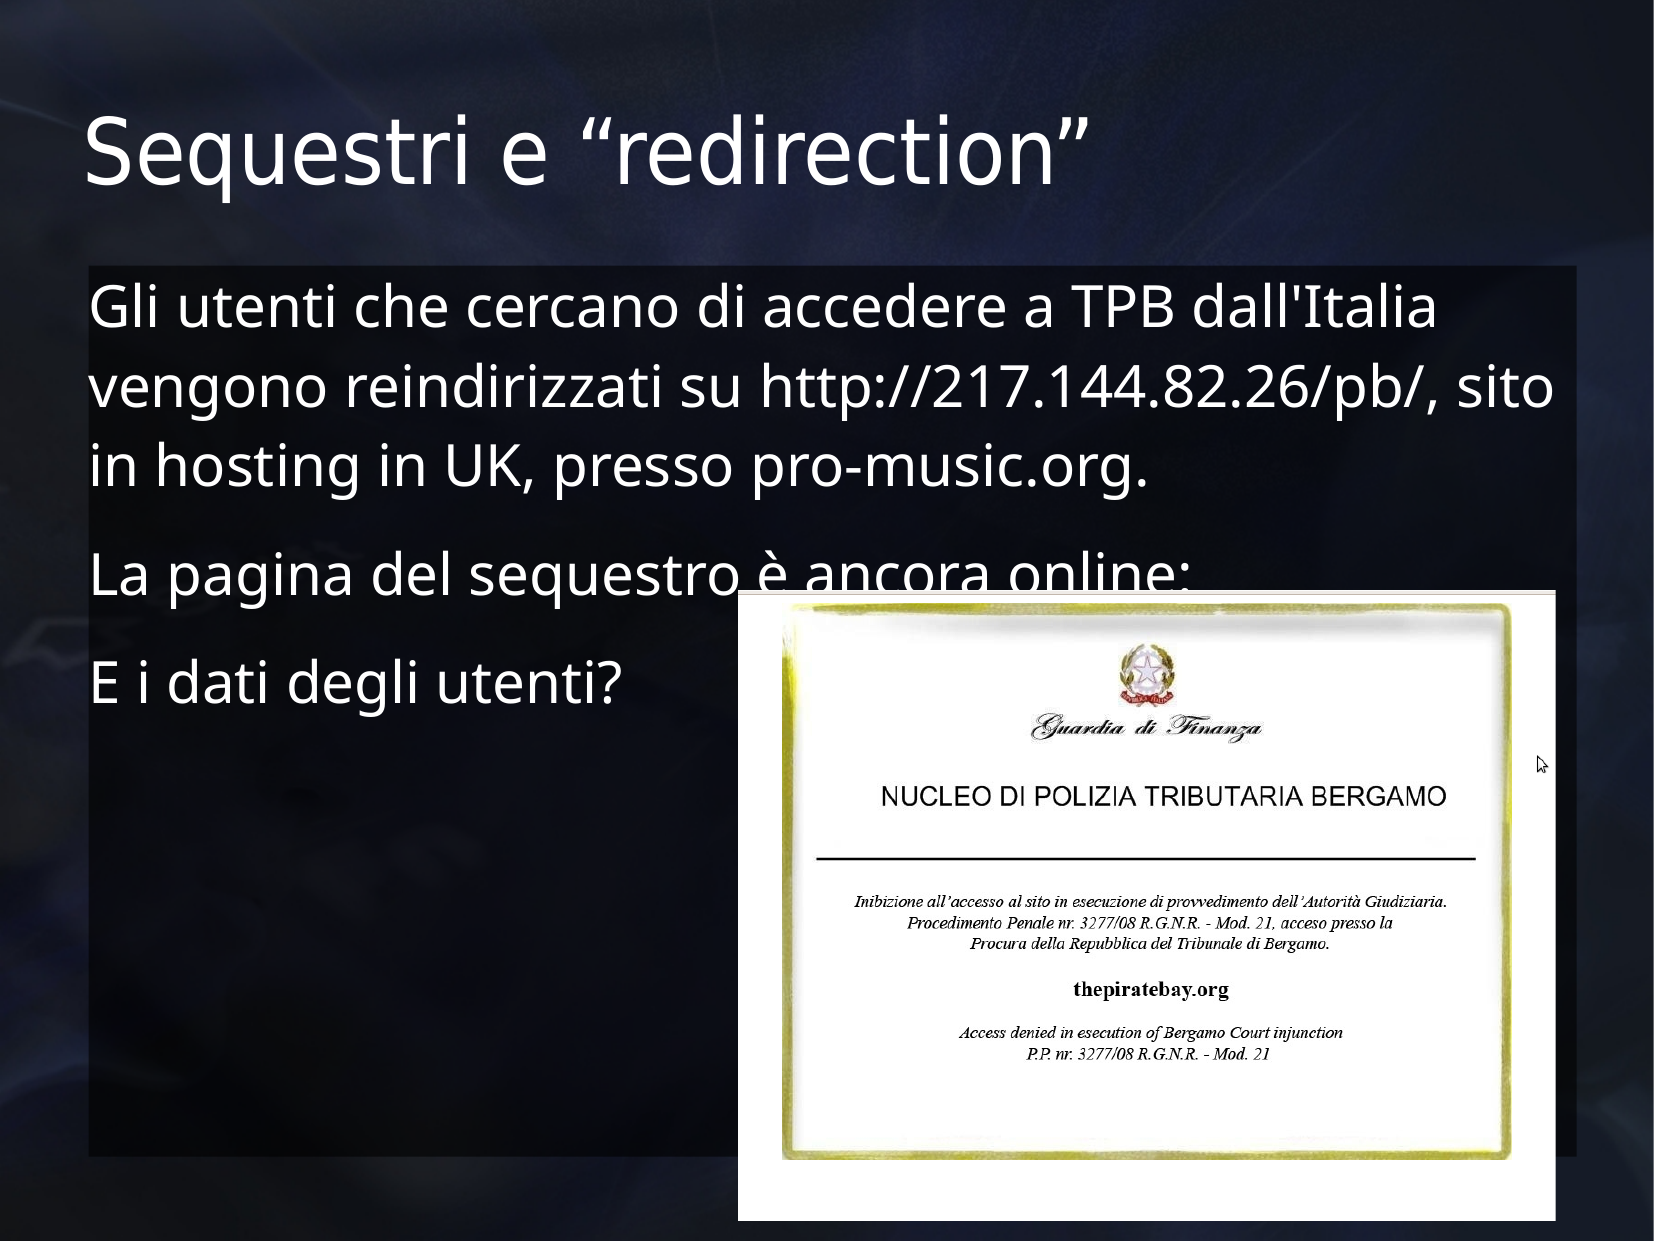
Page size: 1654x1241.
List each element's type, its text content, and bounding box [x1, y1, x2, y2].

title Sequestri e “redirection” [82, 49, 1571, 257]
picture [0, 0, 1654, 1241]
list Gli utenti che cercano di accedere a TPB dall'Italia vengono reindirizzati su http://217.144.82.26/pb/, sito in hosting in UK, presso pro-music.org. La pagina del sequestro è ancora online: E i dati degli utenti? [88, 265, 1577, 1157]
